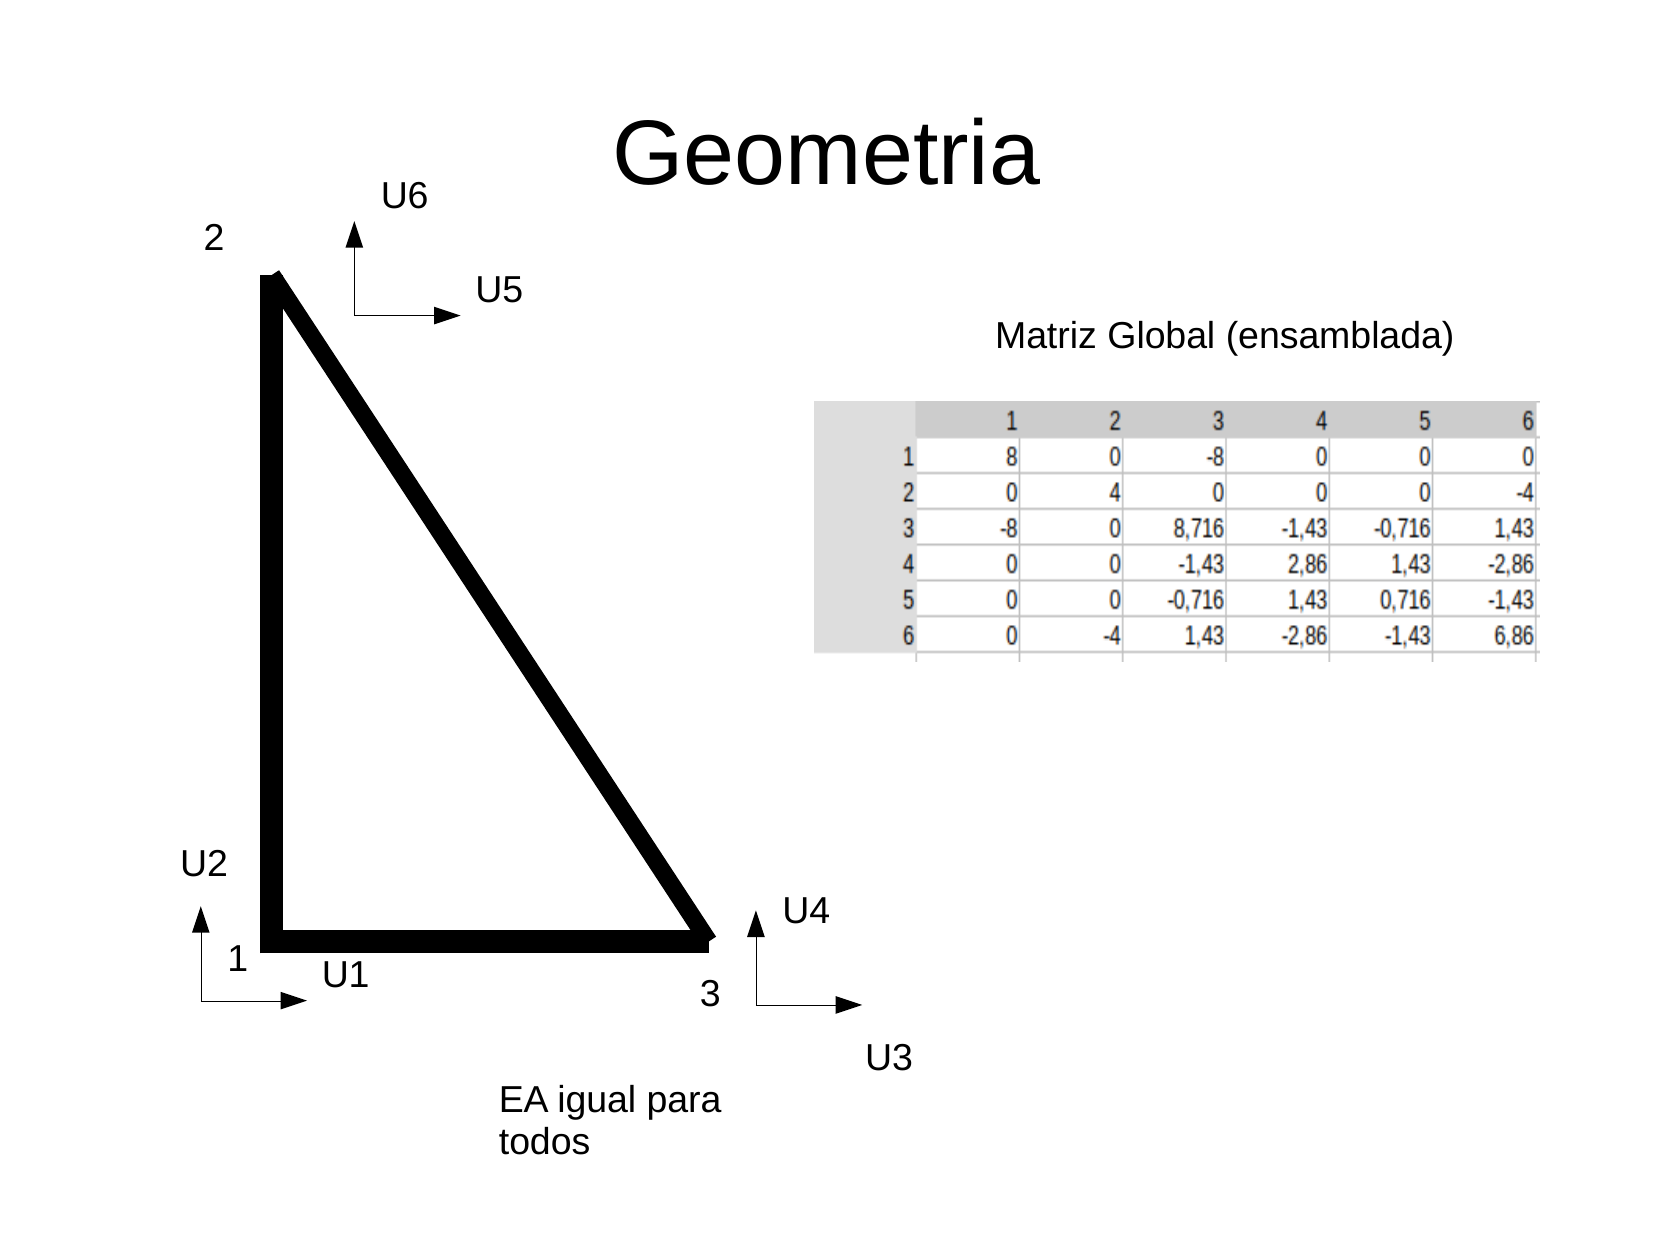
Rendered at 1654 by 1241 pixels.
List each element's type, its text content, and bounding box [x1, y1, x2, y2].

text_box U1 [307, 945, 390, 1013]
picture [814, 401, 1540, 662]
text_box 2 [188, 209, 249, 267]
table_cell [1323, 662, 1440, 743]
title Geometria [82, 49, 1571, 257]
text_box 1 [212, 929, 272, 987]
text_box U3 [850, 1028, 957, 1128]
text_box 3 [685, 965, 745, 1023]
text_box EA igual para todos [484, 1071, 780, 1171]
text_box Matriz Global (ensamblada) [980, 307, 1548, 364]
table_cell [1323, 744, 1440, 861]
table_header [1323, 387, 1440, 401]
text_box U4 [767, 882, 875, 982]
text_box U2 [165, 835, 260, 893]
text_box U6 [366, 167, 461, 225]
text_box U5 [460, 260, 544, 328]
